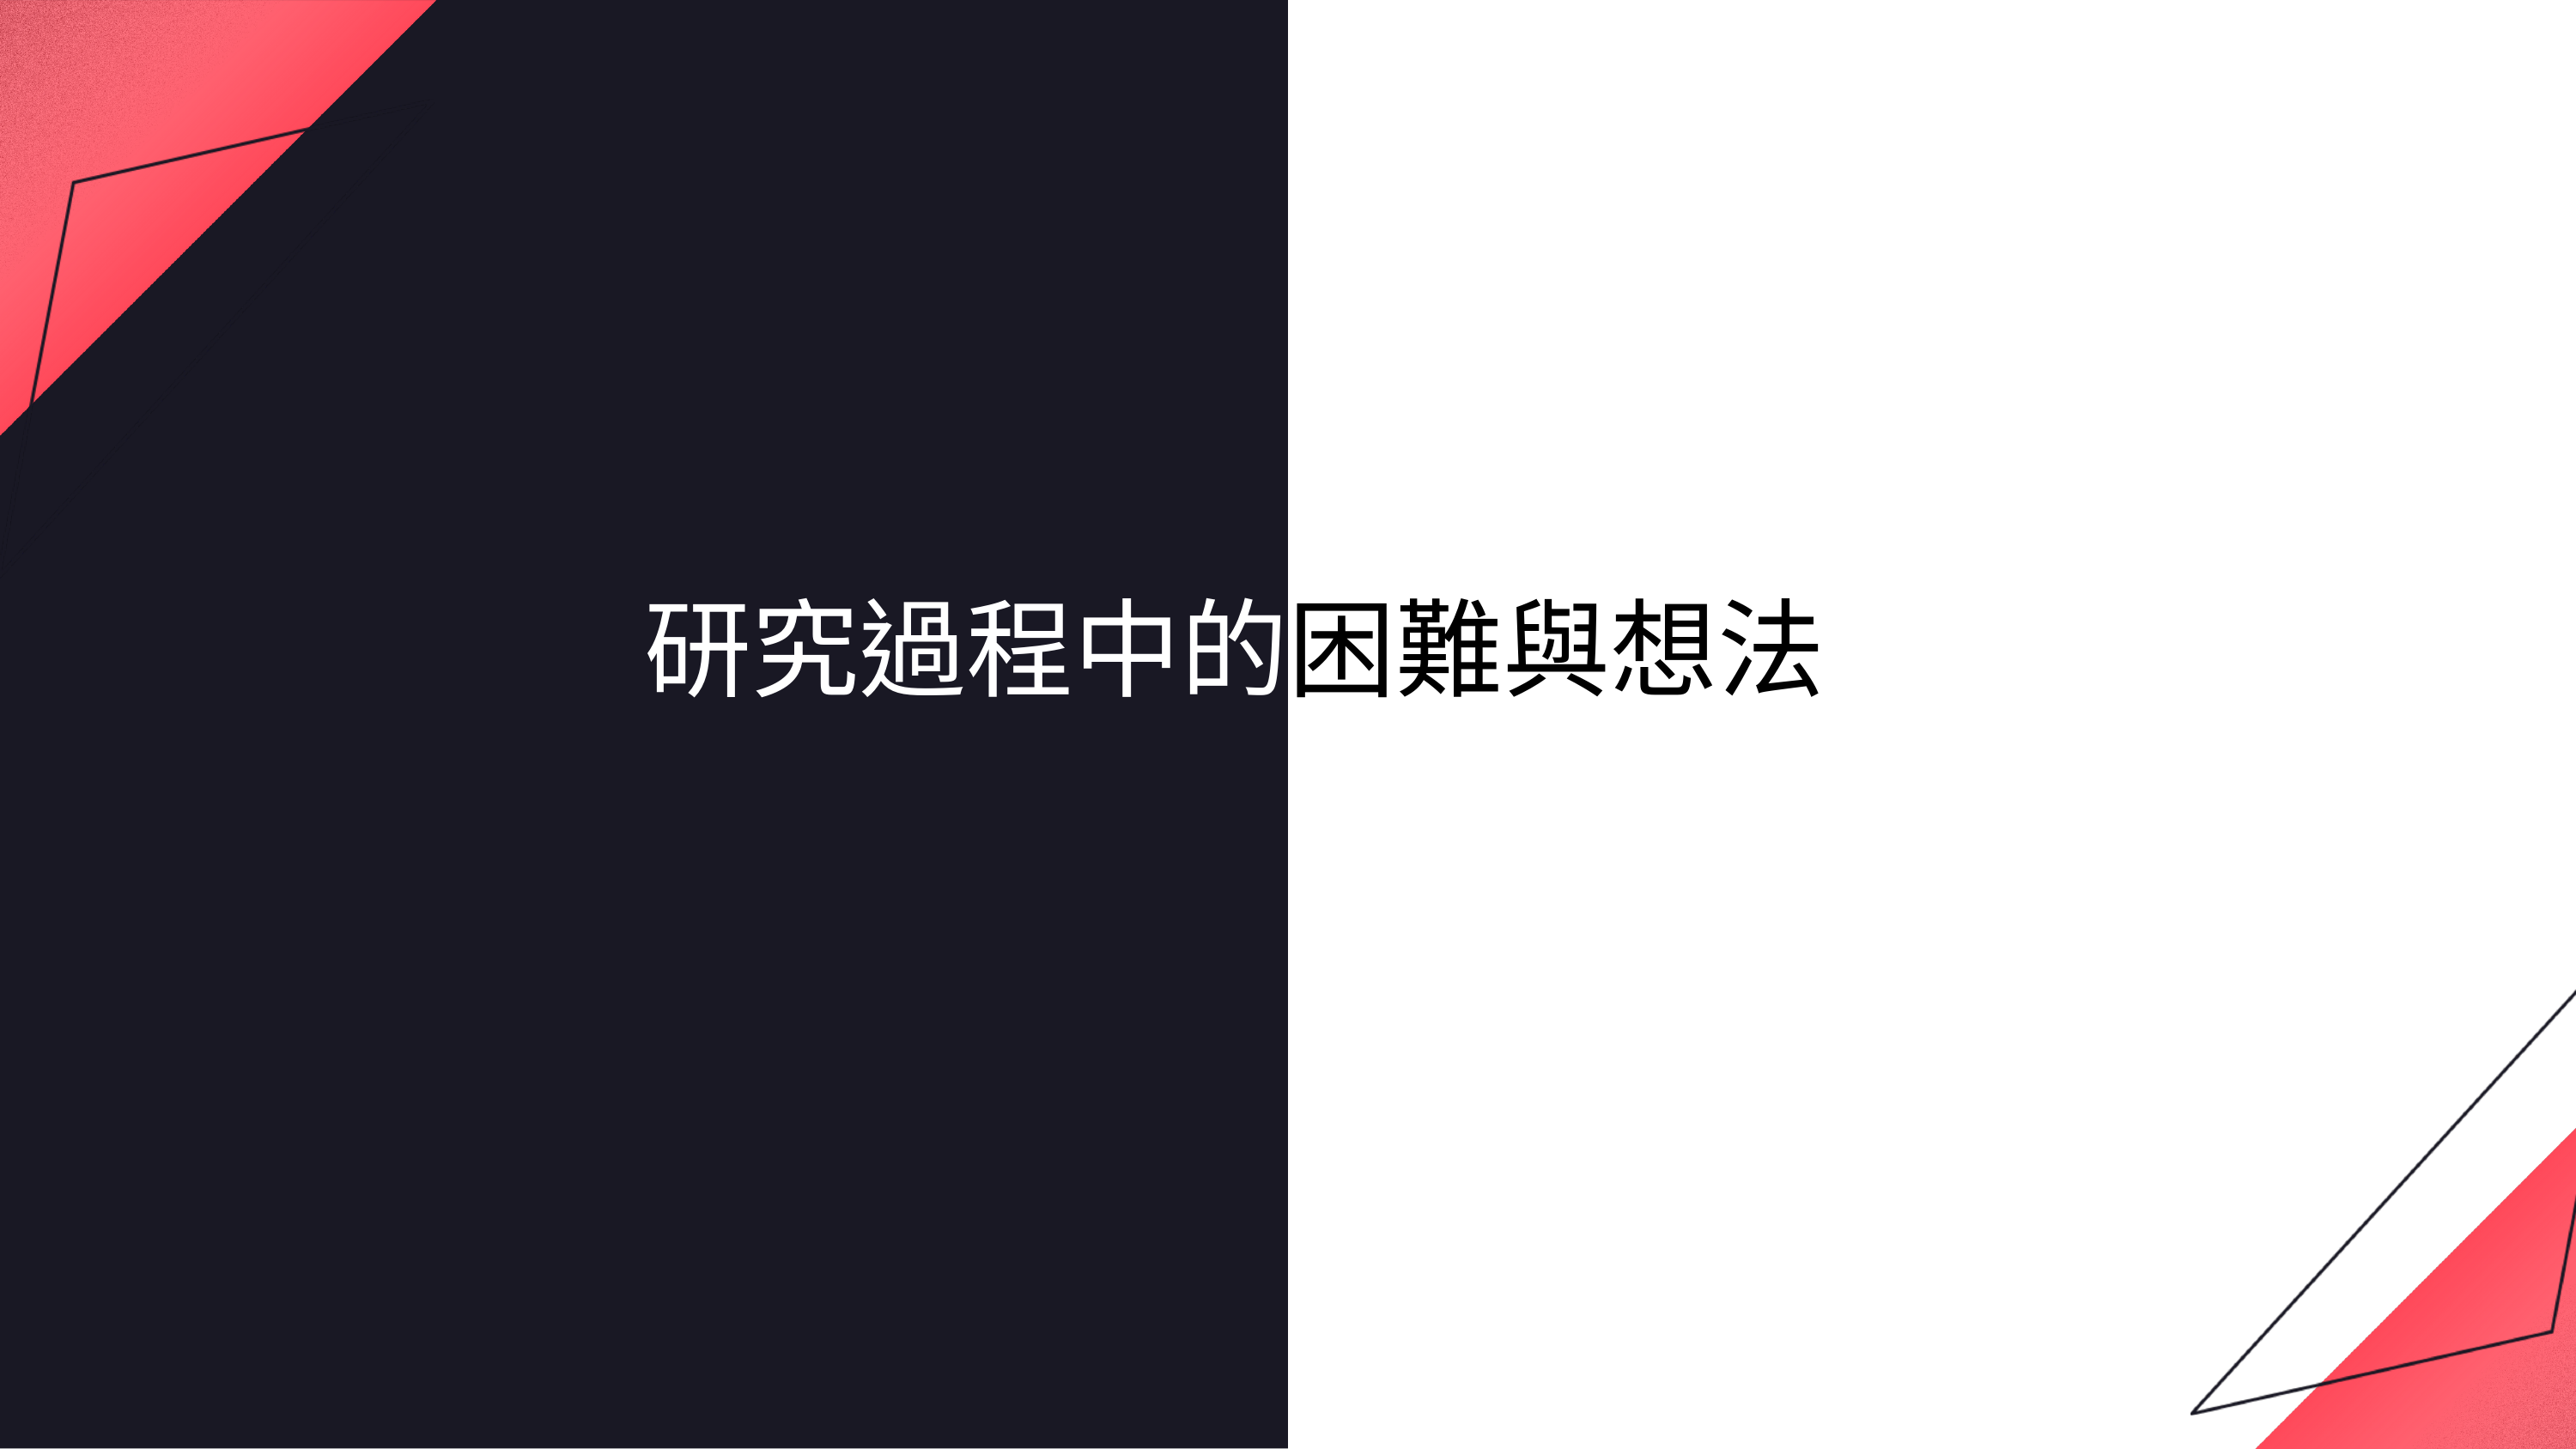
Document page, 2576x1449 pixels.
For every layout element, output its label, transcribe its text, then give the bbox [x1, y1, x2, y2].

text_box 研究過程中的困難與想法 [644, 545, 2167, 711]
text_box [0, 0, 1288, 1449]
picture [0, 0, 436, 629]
picture [2190, 885, 2576, 1449]
